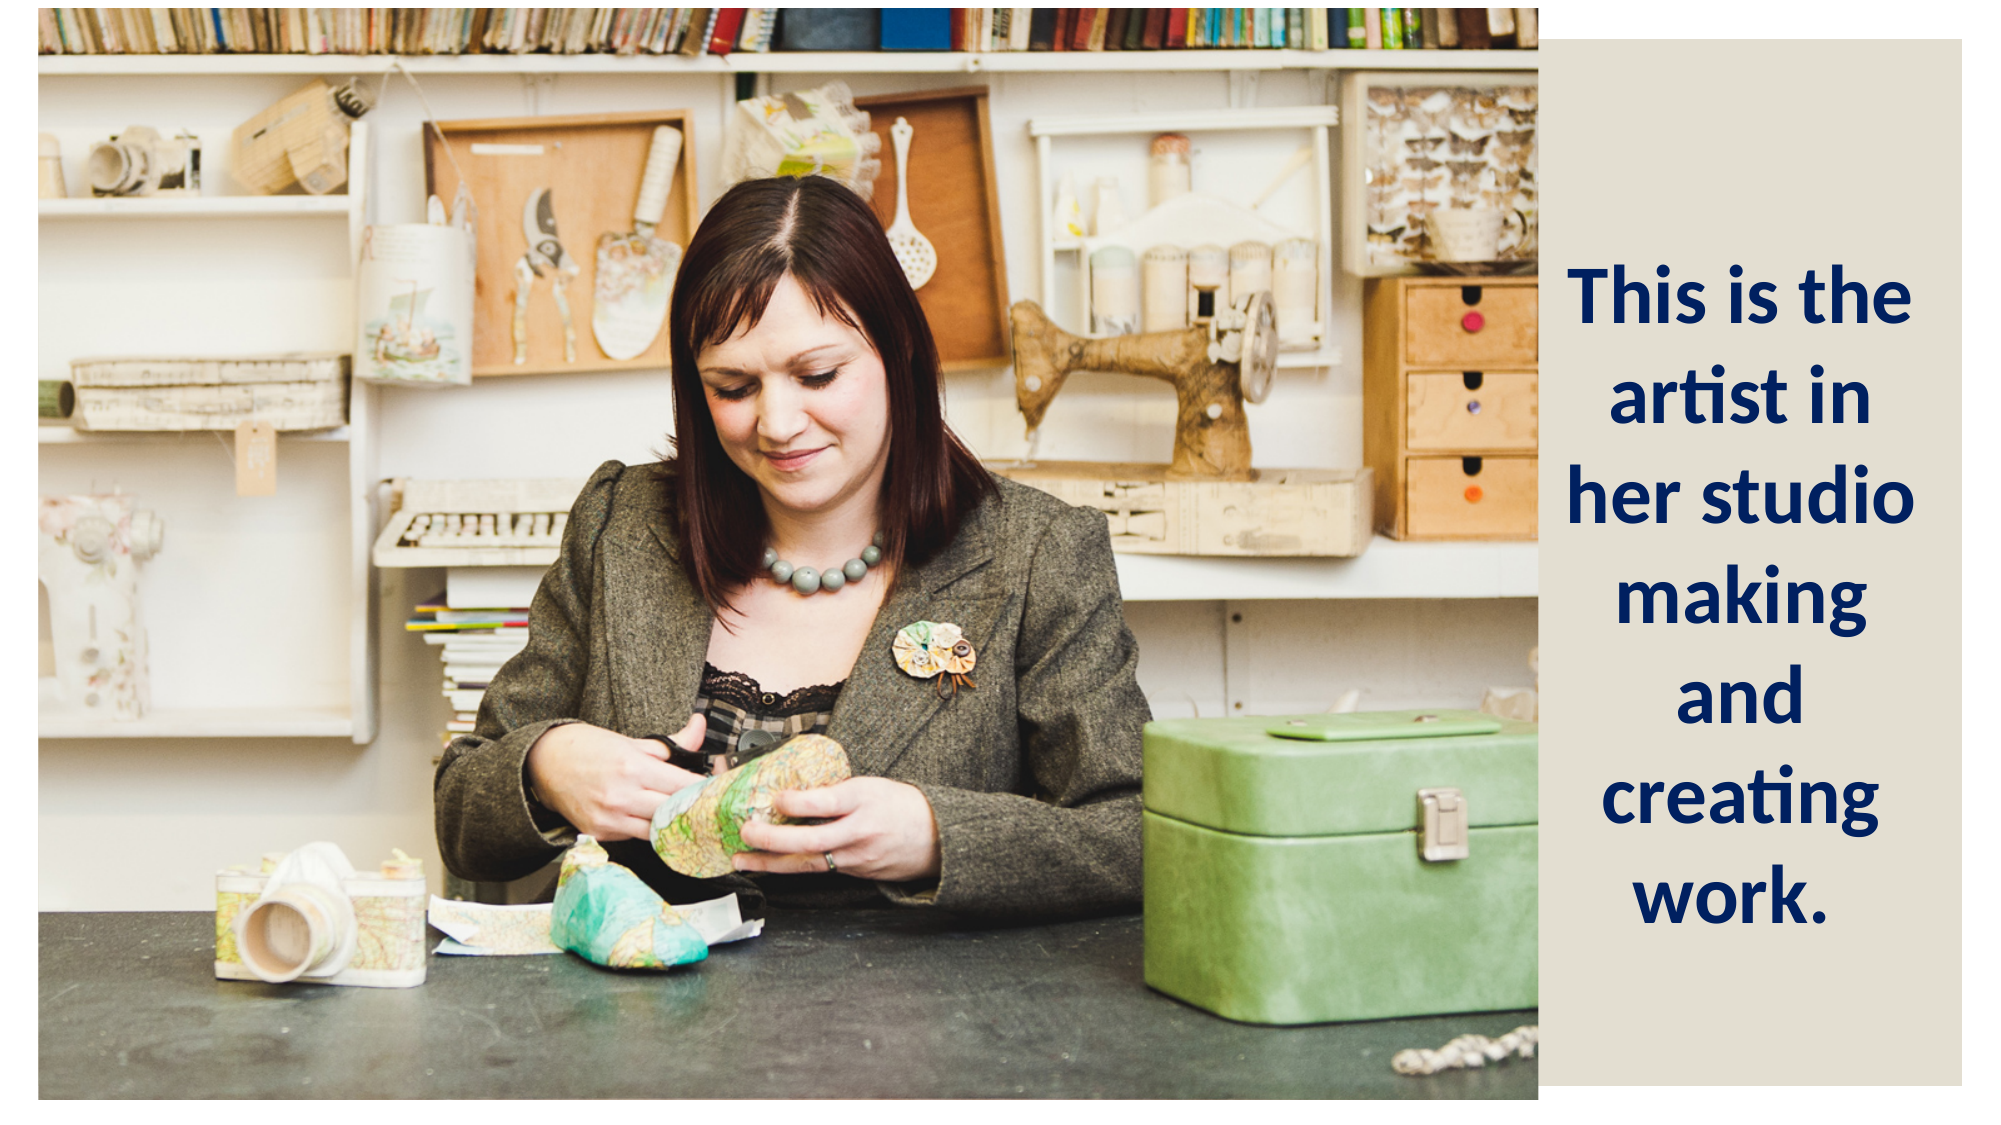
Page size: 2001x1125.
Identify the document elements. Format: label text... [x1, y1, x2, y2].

text_box This is the artist in her studio making and creating work. [1538, 232, 1944, 955]
picture [38, 8, 1539, 1100]
